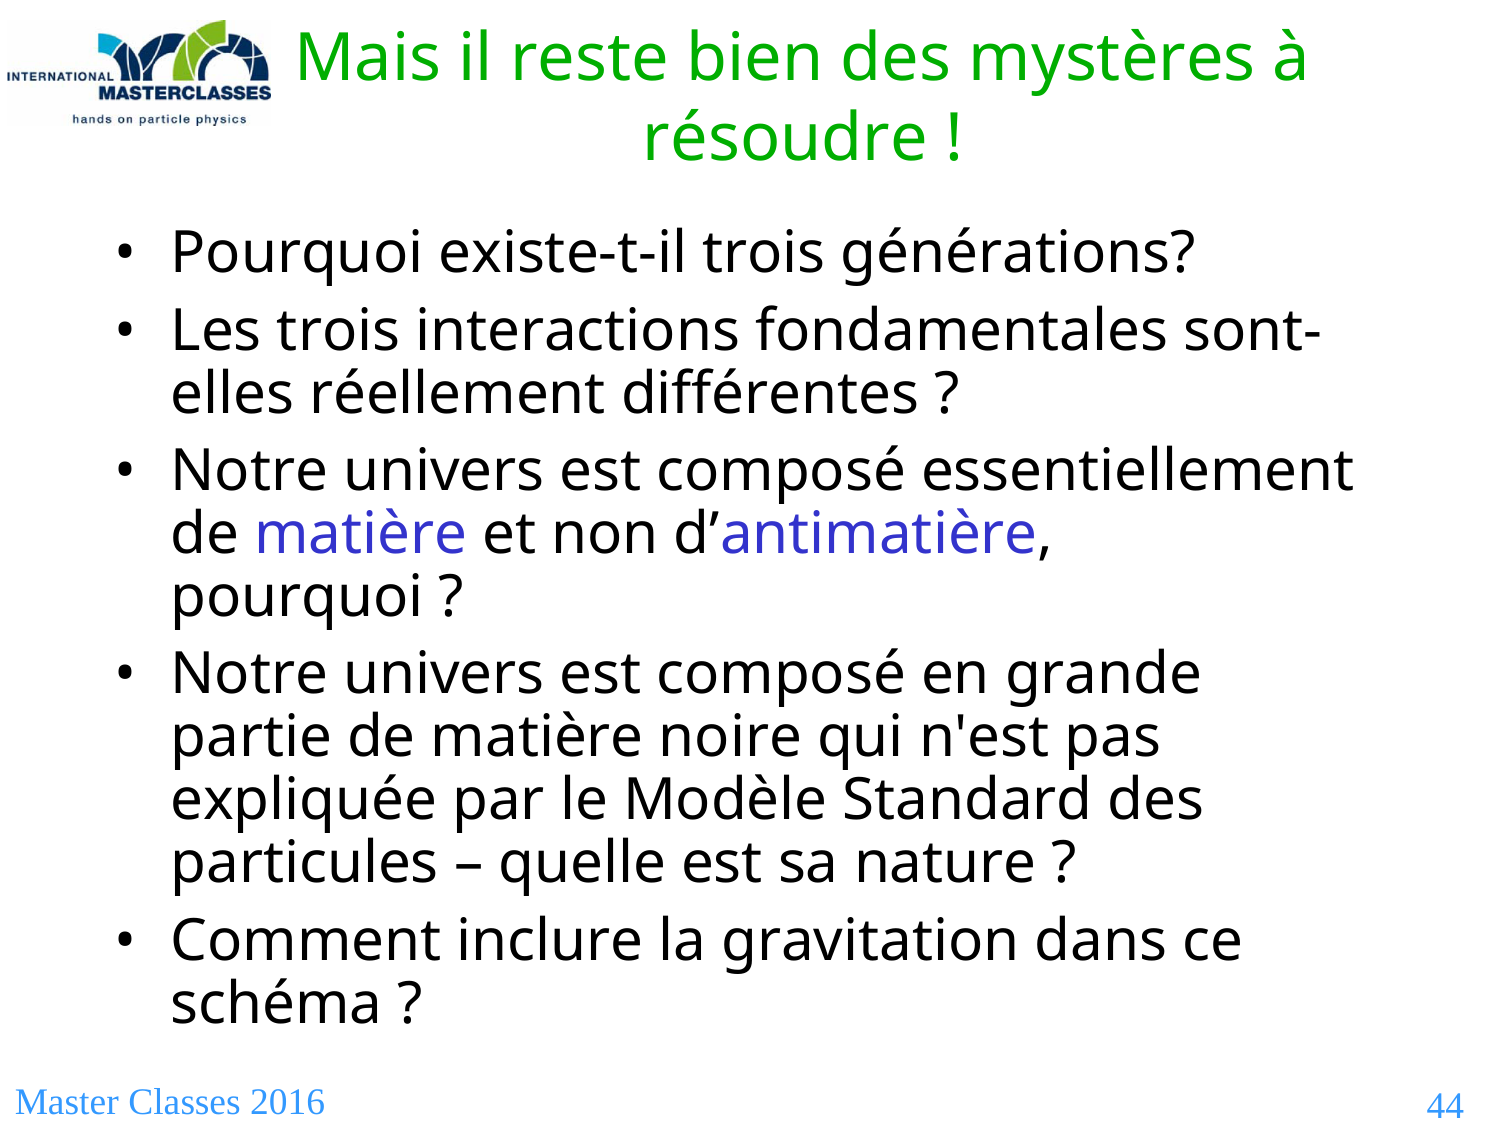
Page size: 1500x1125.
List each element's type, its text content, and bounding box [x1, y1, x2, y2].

picture [2, 10, 165, 130]
list Pourquoi existe-t-il trois générations? Les trois interactions fondamentales sont-elles réellement différentes ? Notre univers est composé essentiellement de matière et non d’antimatière, pourquoi ? Notre univers est composé en grande partie de matière noire qui n'est pas expliquée par le Modèle Standard des particules – quelle est sa nature ? Comment inclure la gravitation dans ce schéma ? [99, 214, 1375, 1125]
title Mais il reste bien des mystères à résoudre ! [165, 0, 1441, 188]
